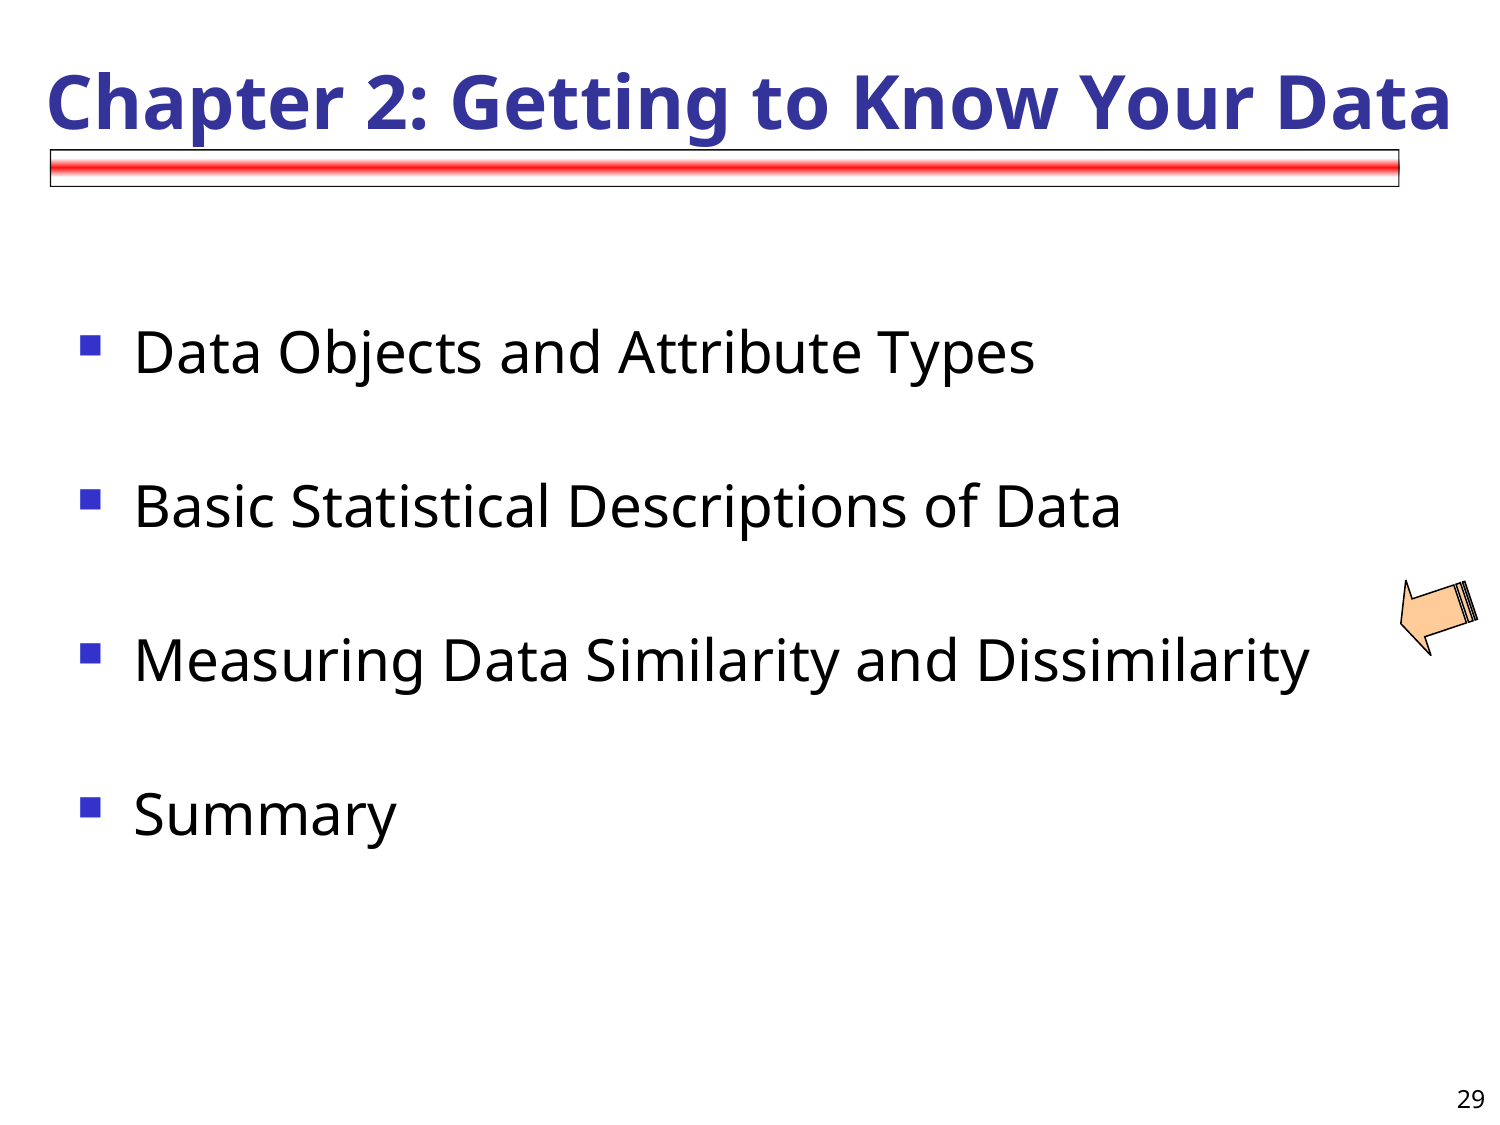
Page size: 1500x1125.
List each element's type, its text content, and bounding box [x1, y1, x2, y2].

text_box <number> [1187, 1062, 1500, 1125]
list Data Objects and Attribute Types Basic Statistical Descriptions of Data Measuring Data Similarity and Dissimilarity Summary [62, 237, 1438, 1026]
text_box [1400, 579, 1478, 656]
title Chapter 2: Getting to Know Your Data [24, 2, 1476, 198]
